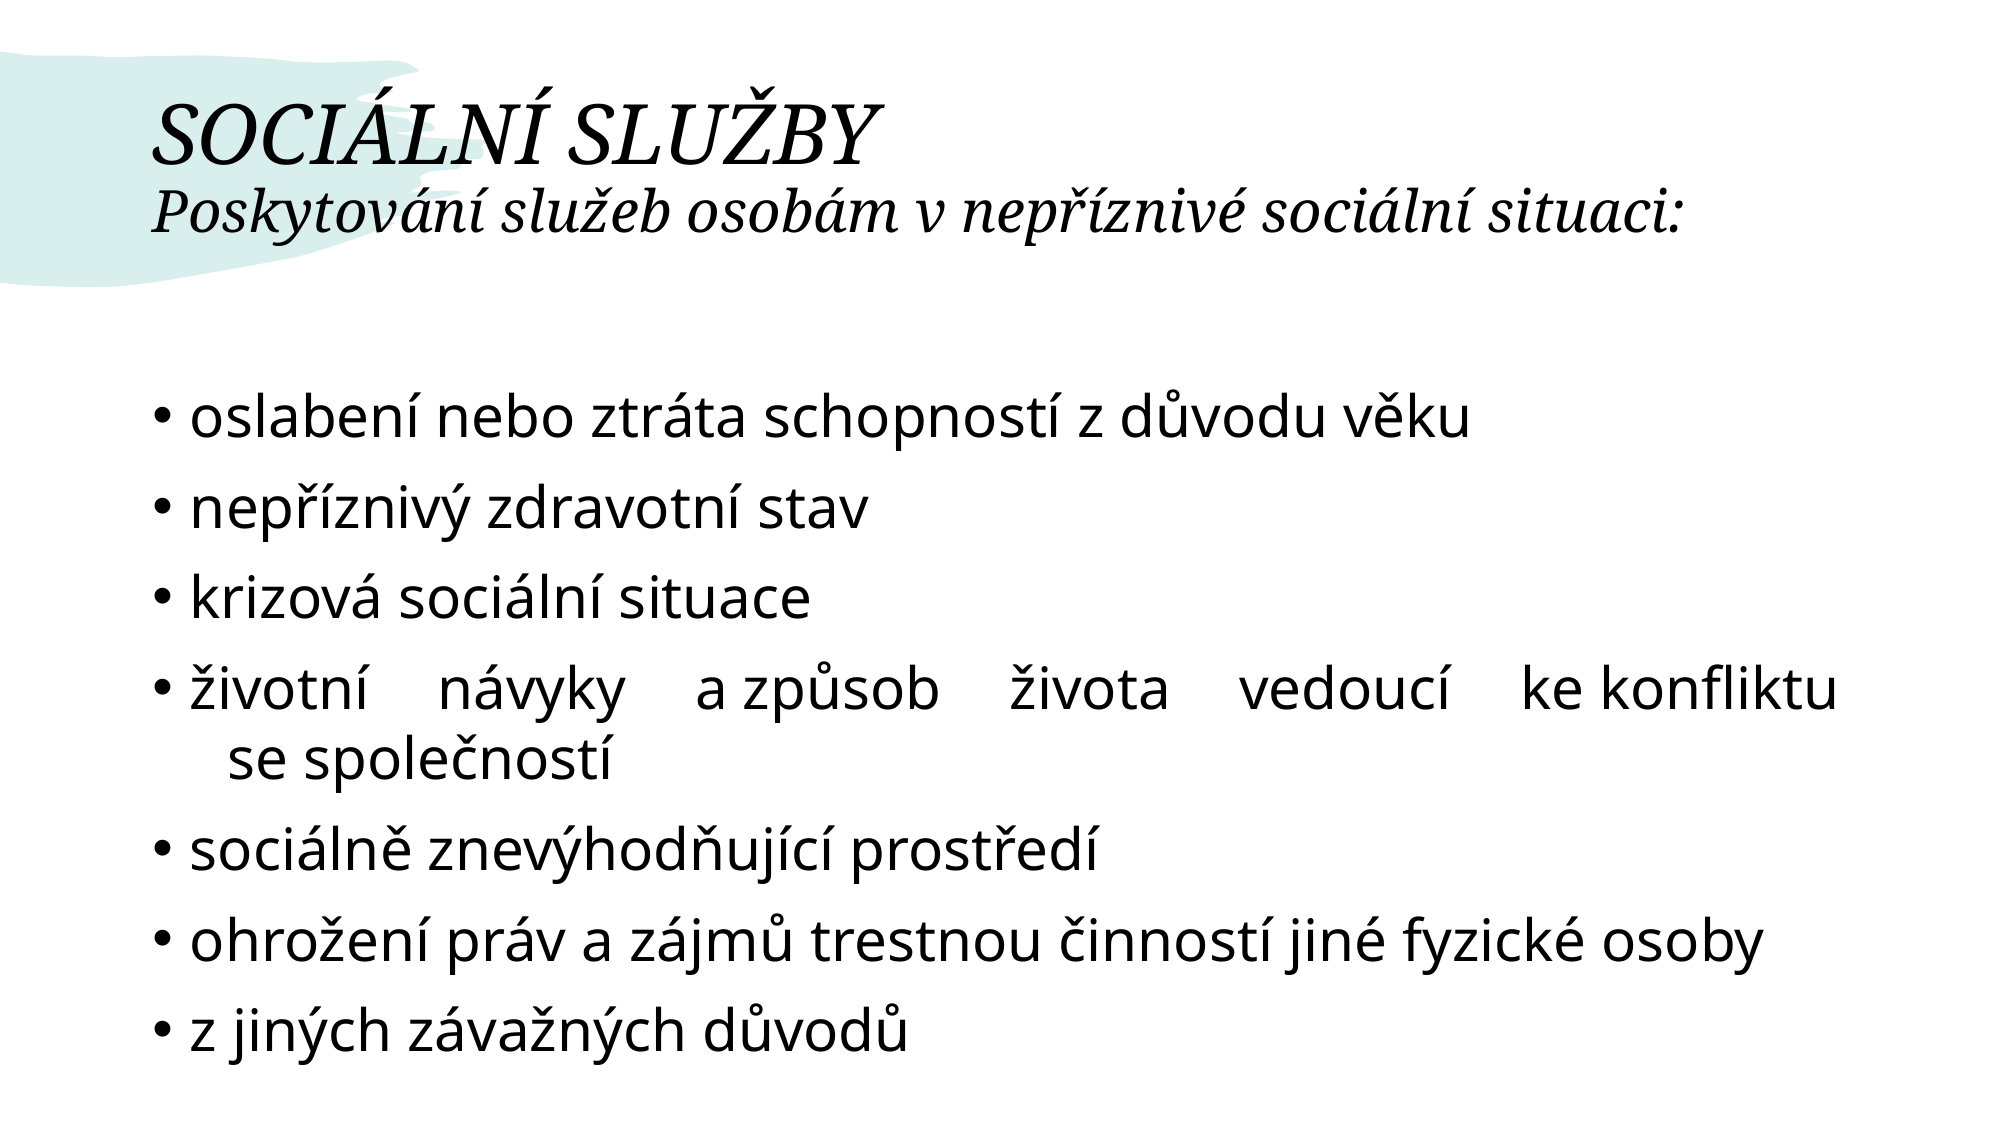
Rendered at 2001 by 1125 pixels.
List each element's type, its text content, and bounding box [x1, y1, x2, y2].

title SOCIÁLNÍ SLUŽBY Poskytování služeb osobám v nepříznivé sociální situaci: [137, 59, 1863, 278]
list oslabení nebo ztráta schopností z důvodu věku nepříznivý zdravotní stav krizová sociální situace životní návyky a způsob života vedoucí ke konfliktu se společností sociálně znevýhodňující prostředí ohrožení práv a zájmů trestnou činností jiné fyzické osoby z jiných závažných důvodů [137, 281, 1963, 1087]
